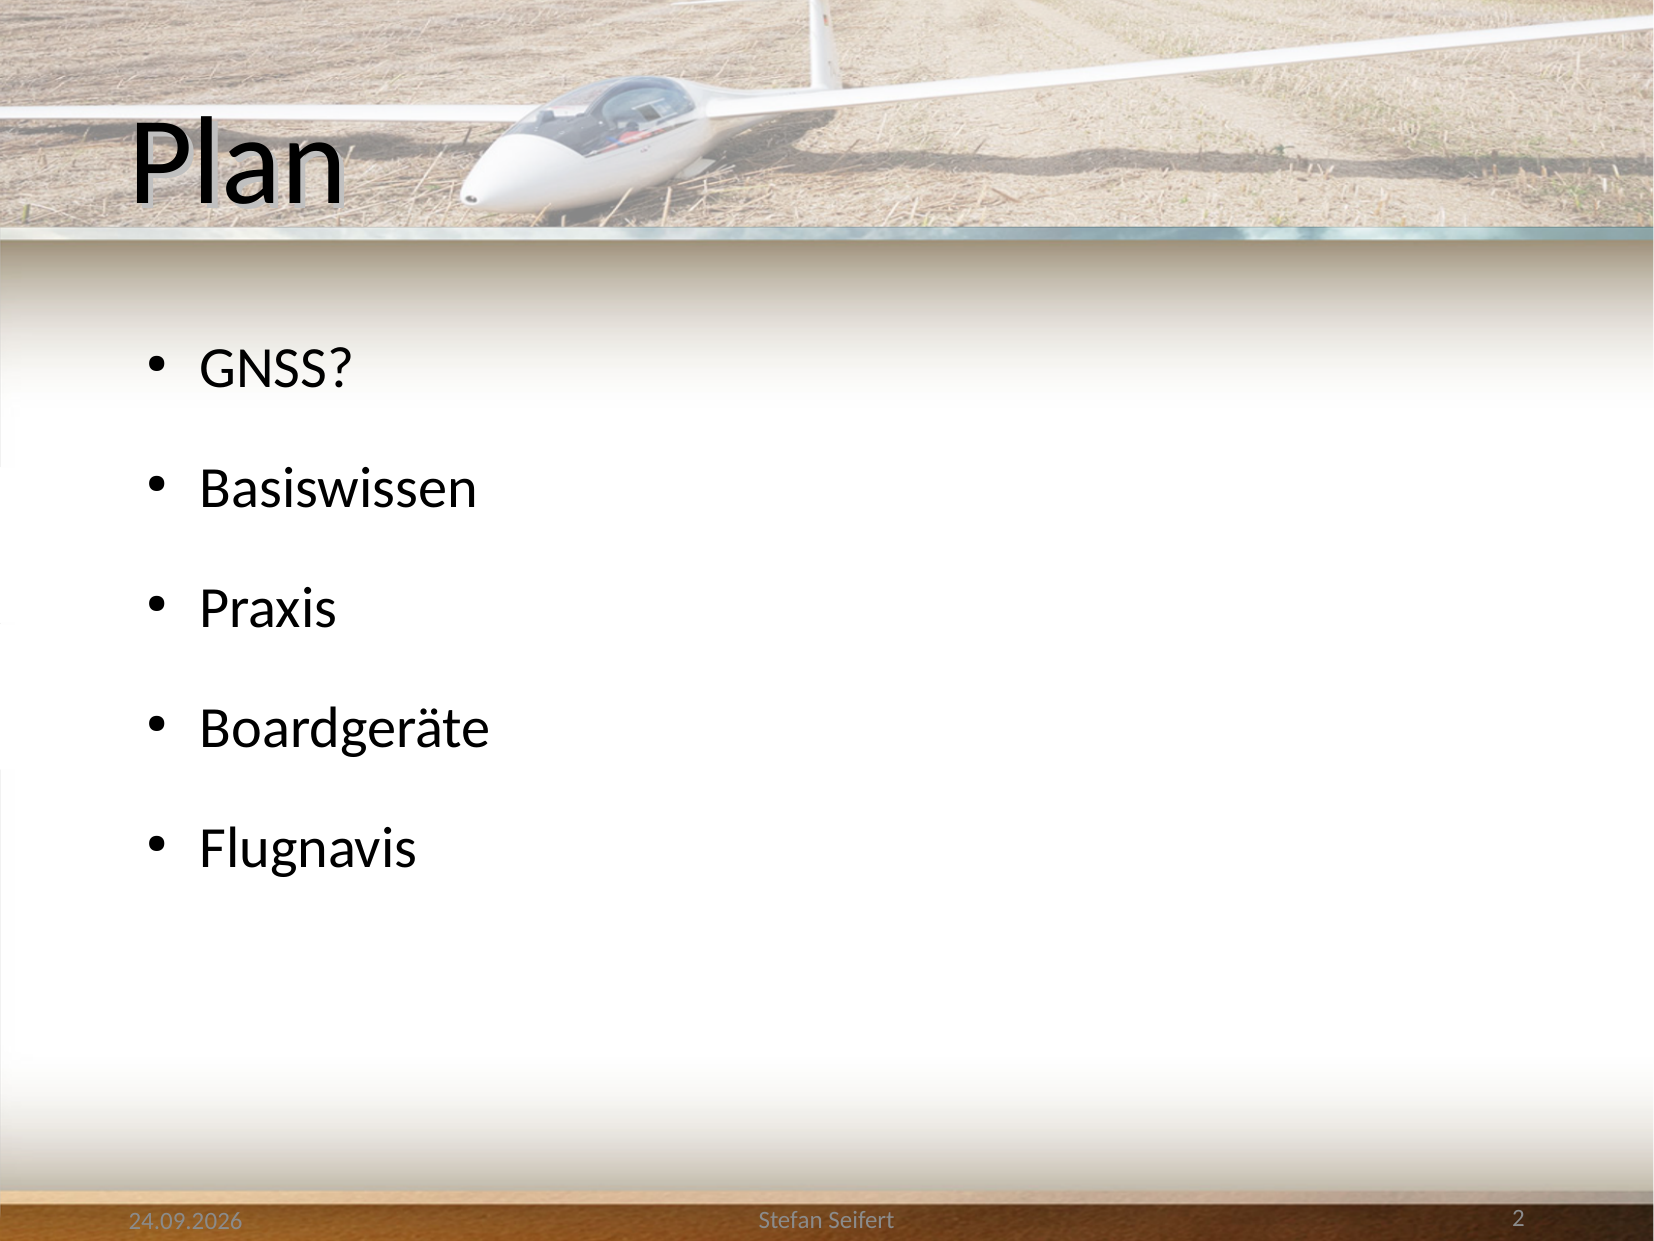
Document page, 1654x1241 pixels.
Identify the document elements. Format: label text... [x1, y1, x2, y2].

list GNSS? Basiswissen Praxis Boardgeräte Flugnavis [113, 330, 1540, 1168]
slide_number <number> [1167, 1192, 1540, 1241]
title Plan [113, 33, 1540, 273]
footer Stefan Seifert [547, 1192, 1106, 1241]
picture [0, 0, 1654, 1241]
slide_number 26.02.2015 [113, 1192, 486, 1241]
